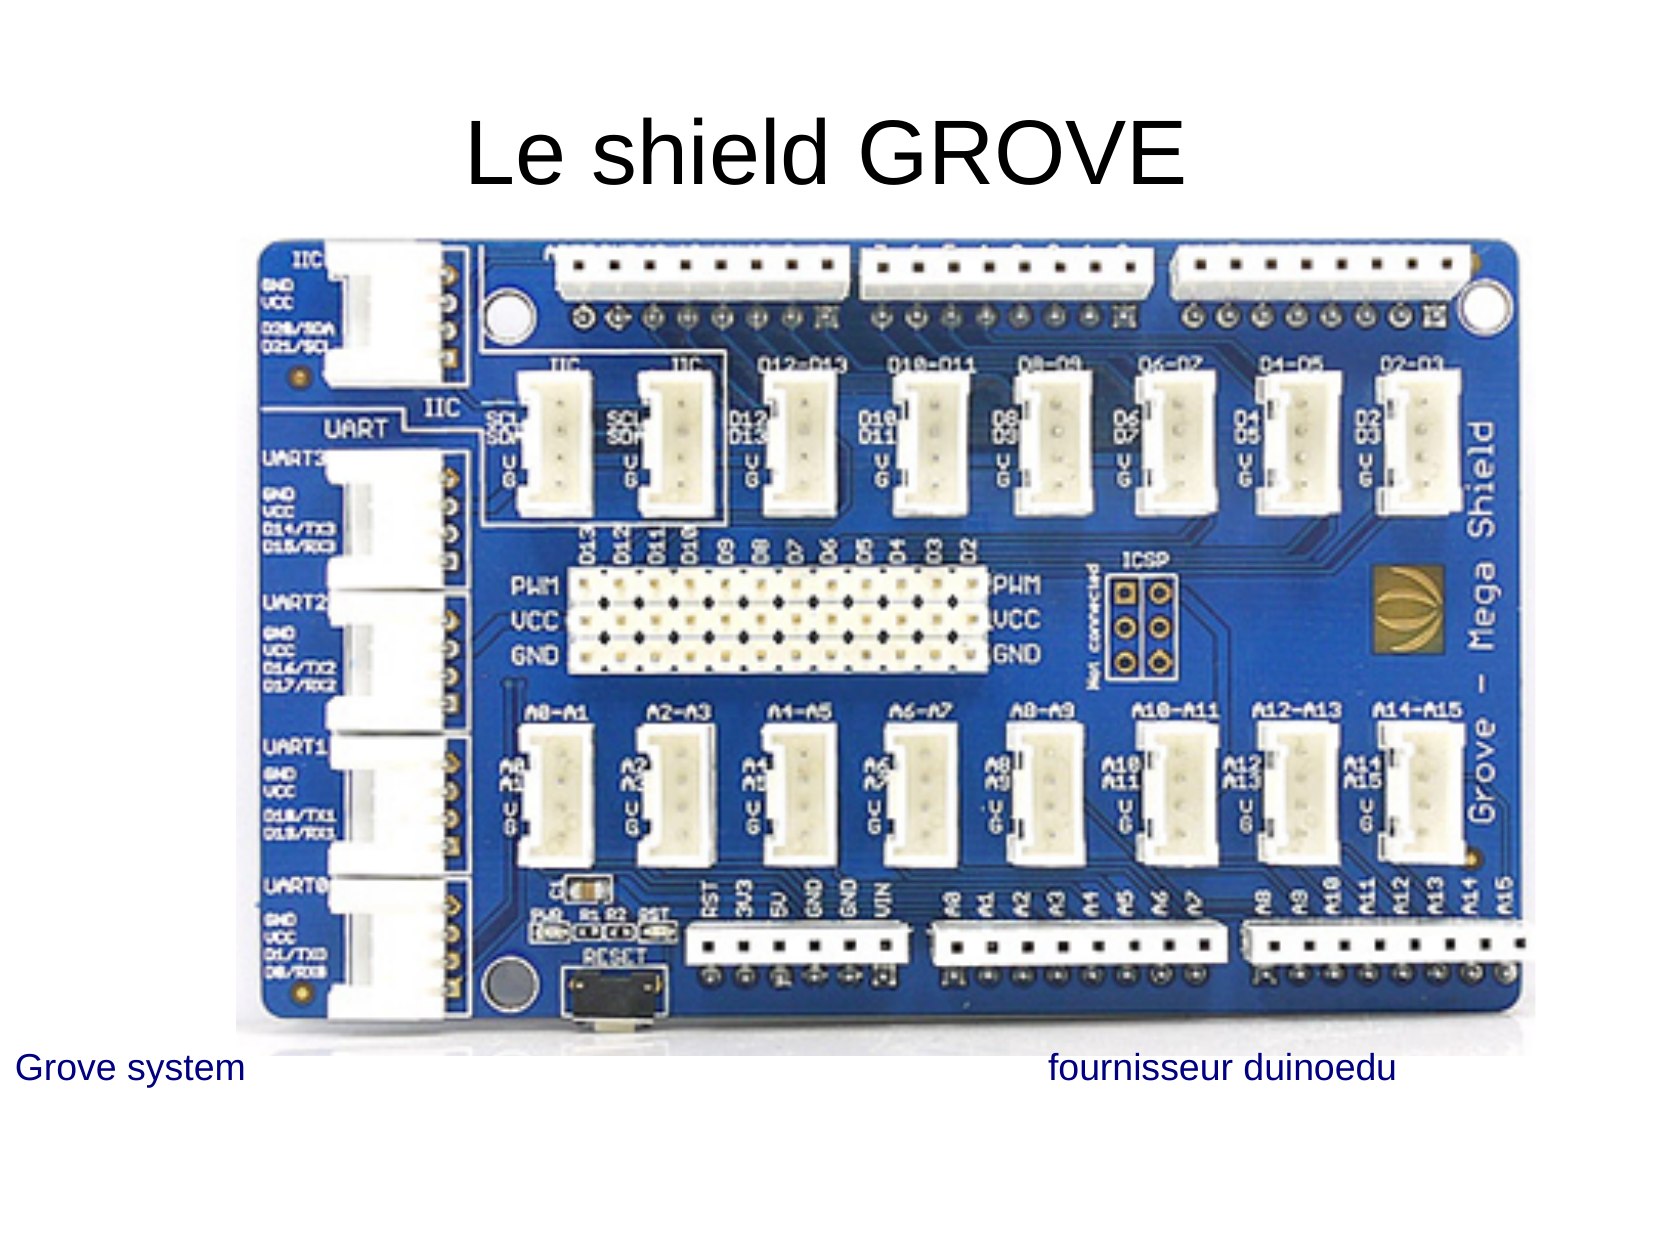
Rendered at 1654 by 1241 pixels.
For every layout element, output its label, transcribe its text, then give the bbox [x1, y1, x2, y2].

text_box Grove system fournisseur duinoedu [0, 1039, 1642, 1097]
title Le shield GROVE [82, 49, 1571, 257]
picture [236, 212, 1536, 1039]
